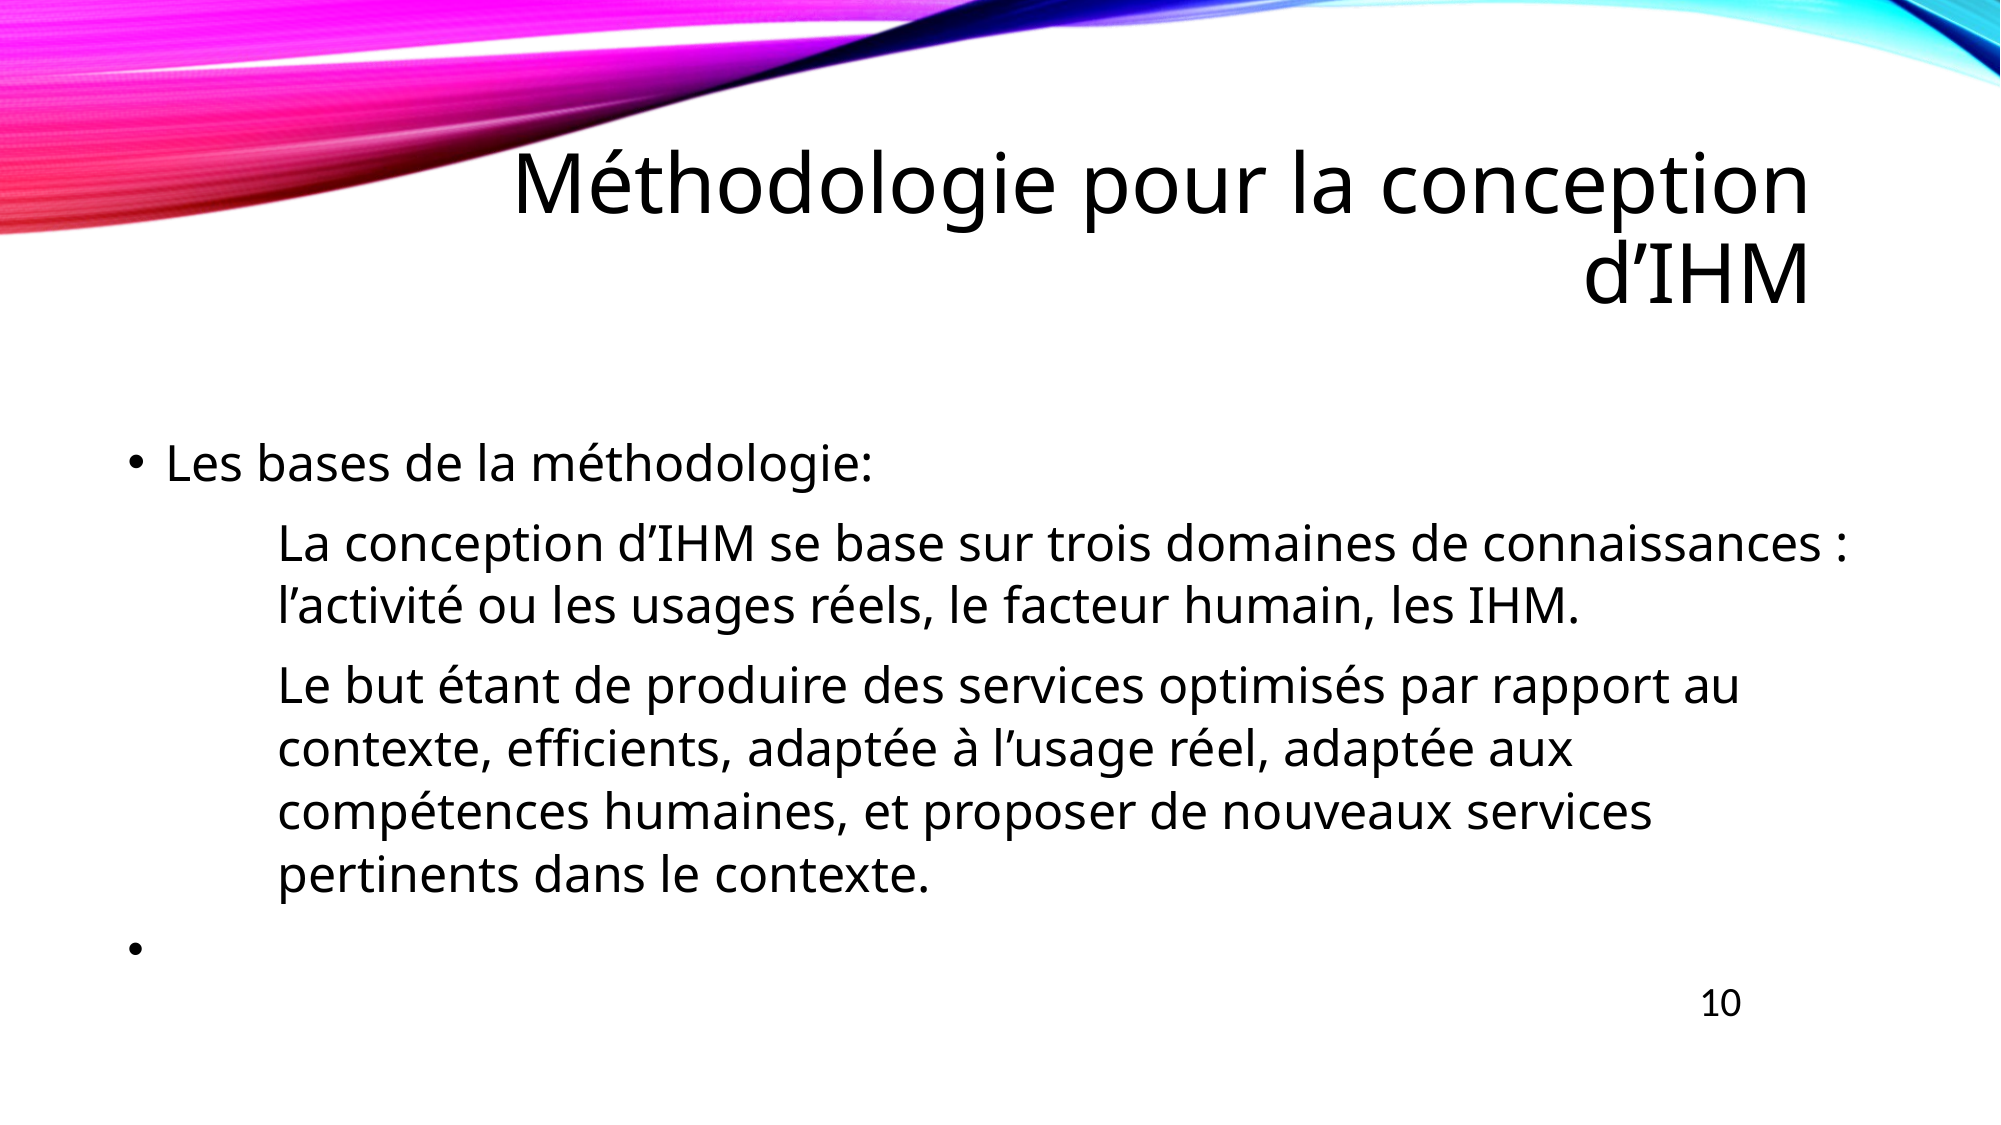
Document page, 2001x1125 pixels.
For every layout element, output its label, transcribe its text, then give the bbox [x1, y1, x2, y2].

title Méthodologie pour la conception d’IHM [474, 125, 1888, 338]
list Les bases de la méthodologie: La conception d’IHM se base sur trois domaines de connaissances : l’activité ou les usages réels, le facteur humain, les IHM. Le but étant de produire des services optimisés par rapport au contexte, efficients, adaptée à l’usage réel, adaptée aux compétences humaines, et proposer de nouveaux services pertinents dans le contexte. [112, 420, 1888, 1082]
text_box <numéro> [1684, 967, 1775, 1030]
picture [0, 0, 2000, 237]
